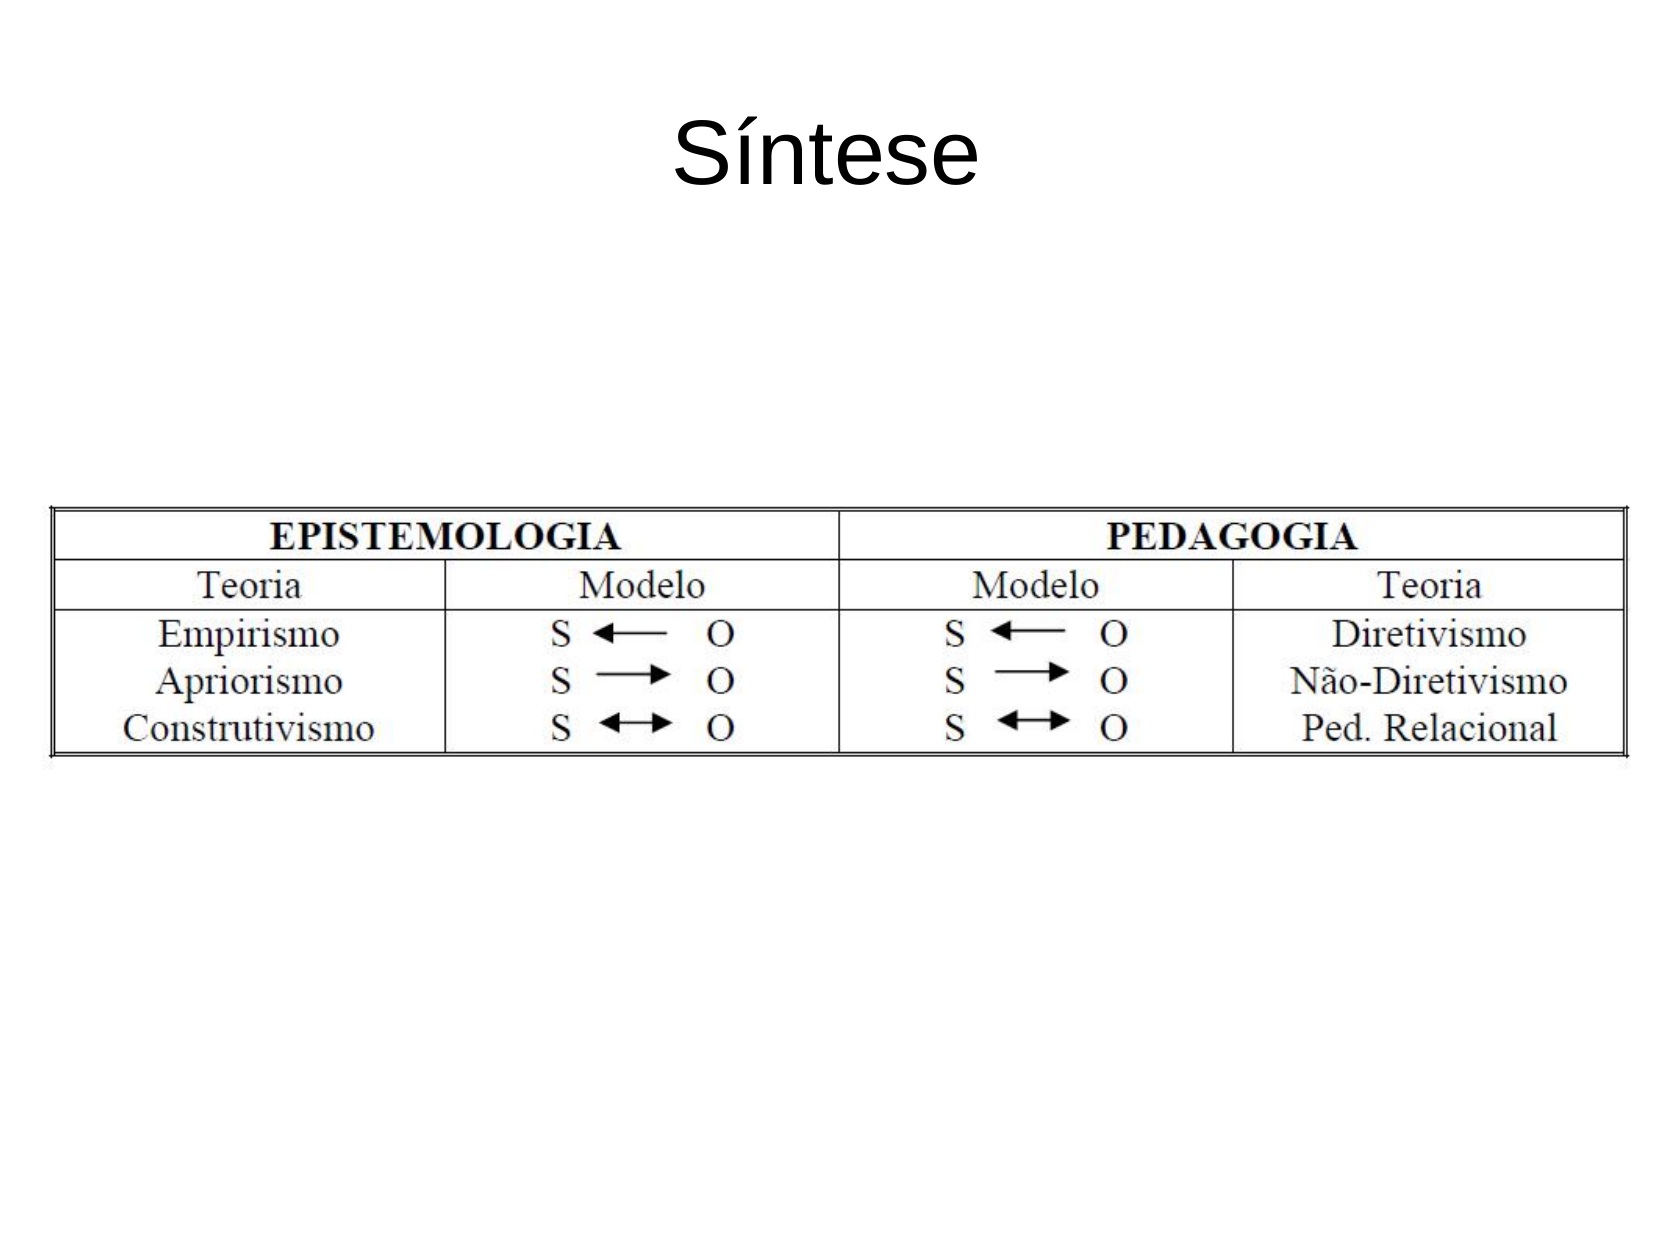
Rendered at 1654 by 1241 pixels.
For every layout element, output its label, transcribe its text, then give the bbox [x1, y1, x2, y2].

title Síntese [82, 49, 1571, 257]
picture [18, 468, 1653, 782]
